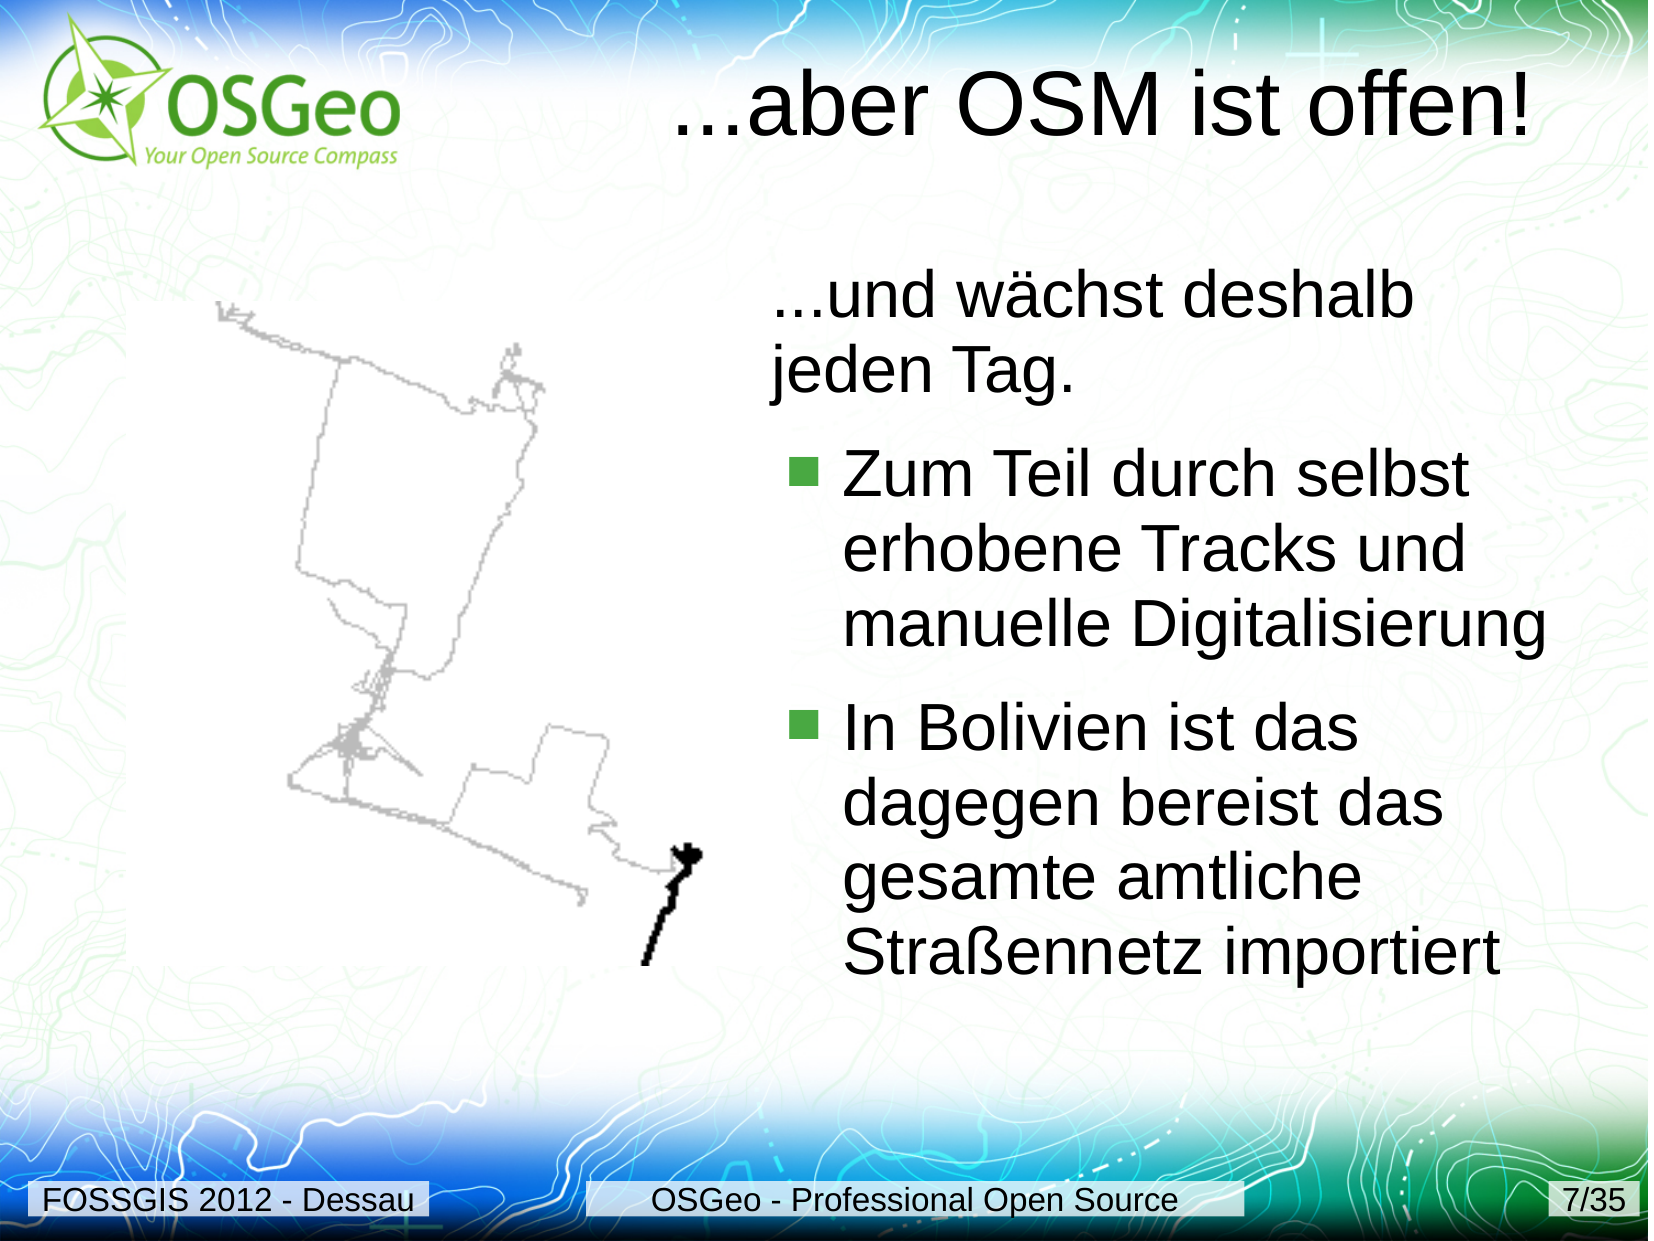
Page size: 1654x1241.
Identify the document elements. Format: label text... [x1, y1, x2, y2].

picture [0, 0, 1648, 1241]
title ...aber OSM ist offen! [430, 29, 1536, 178]
list ...und wächst deshalb jeden Tag. Zum Teil durch selbst erhobene Tracks und manuelle Digitalisierung In Bolivien ist das dagegen bereist das gesamte amtliche Straßennetz importiert [771, 257, 1571, 1049]
